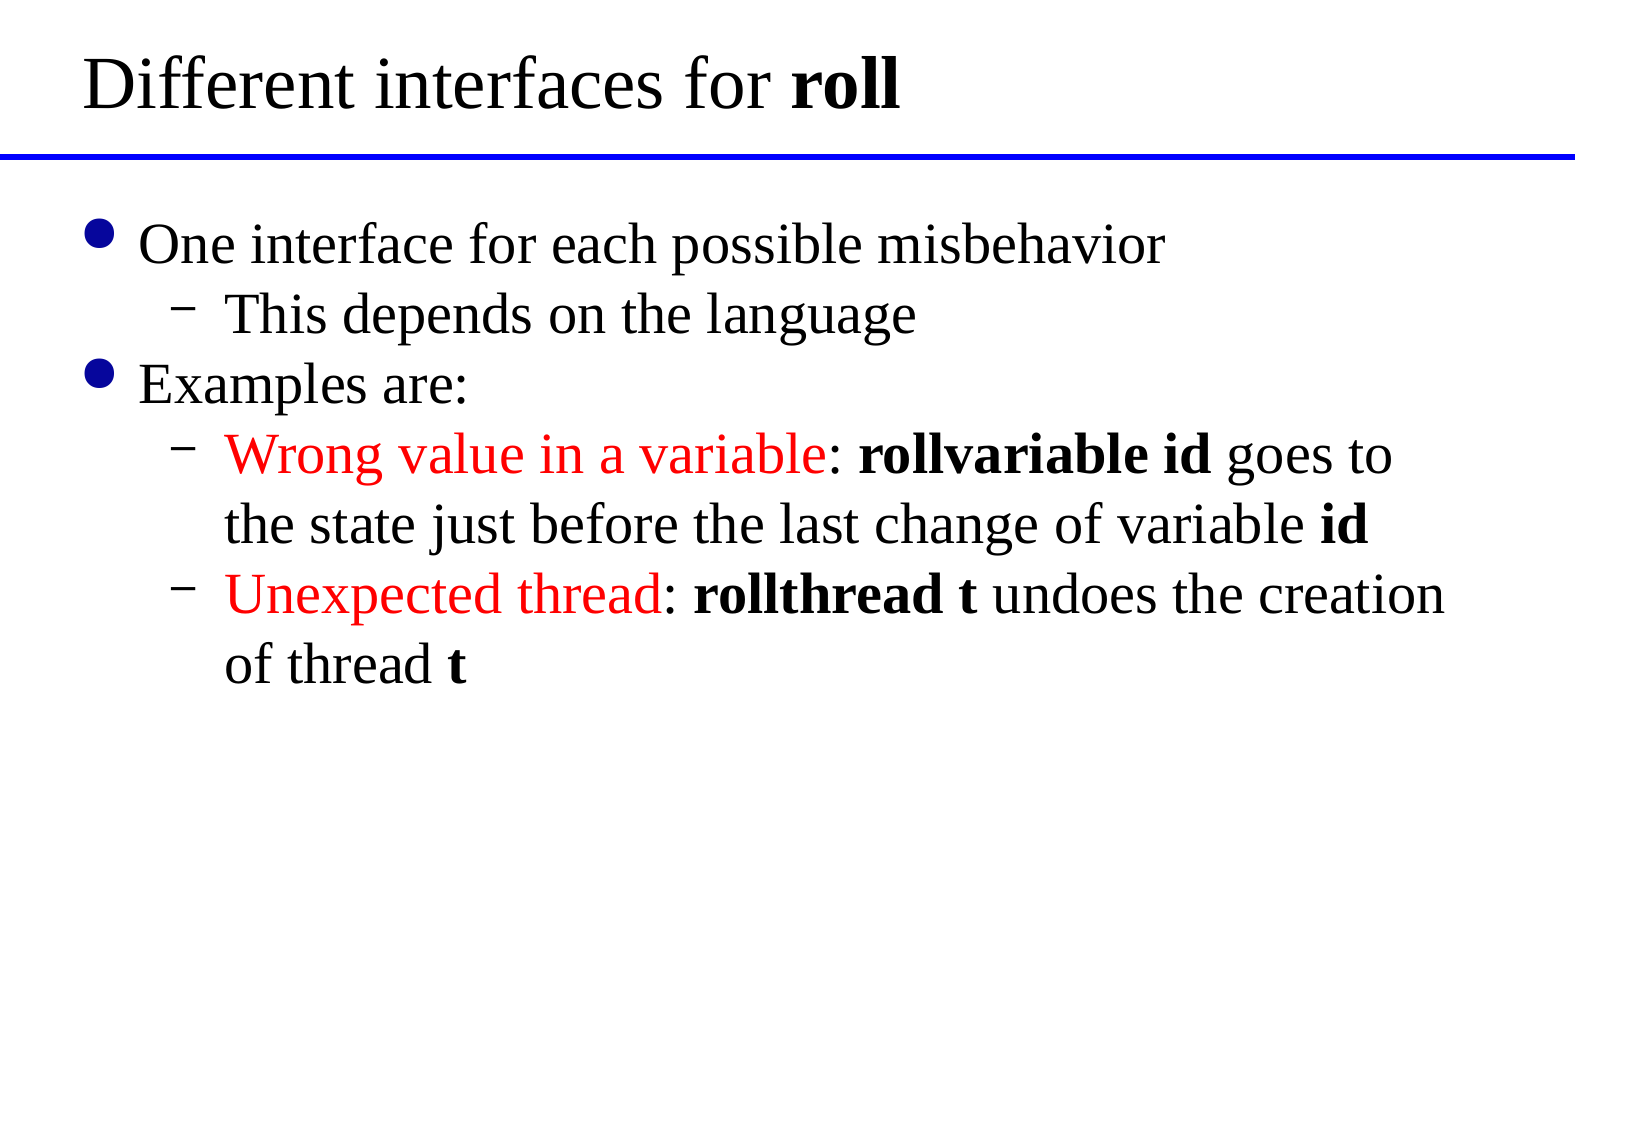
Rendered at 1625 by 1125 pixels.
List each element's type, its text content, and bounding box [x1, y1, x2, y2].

title Different interfaces for roll [67, 27, 1544, 131]
list One interface for each possible misbehavior This depends on the language Examples are: Wrong value in a variable: rollvariable id goes to the state just before the last change of variable id Unexpected thread: rollthread t undoes the creation of thread t [67, 198, 1478, 1061]
